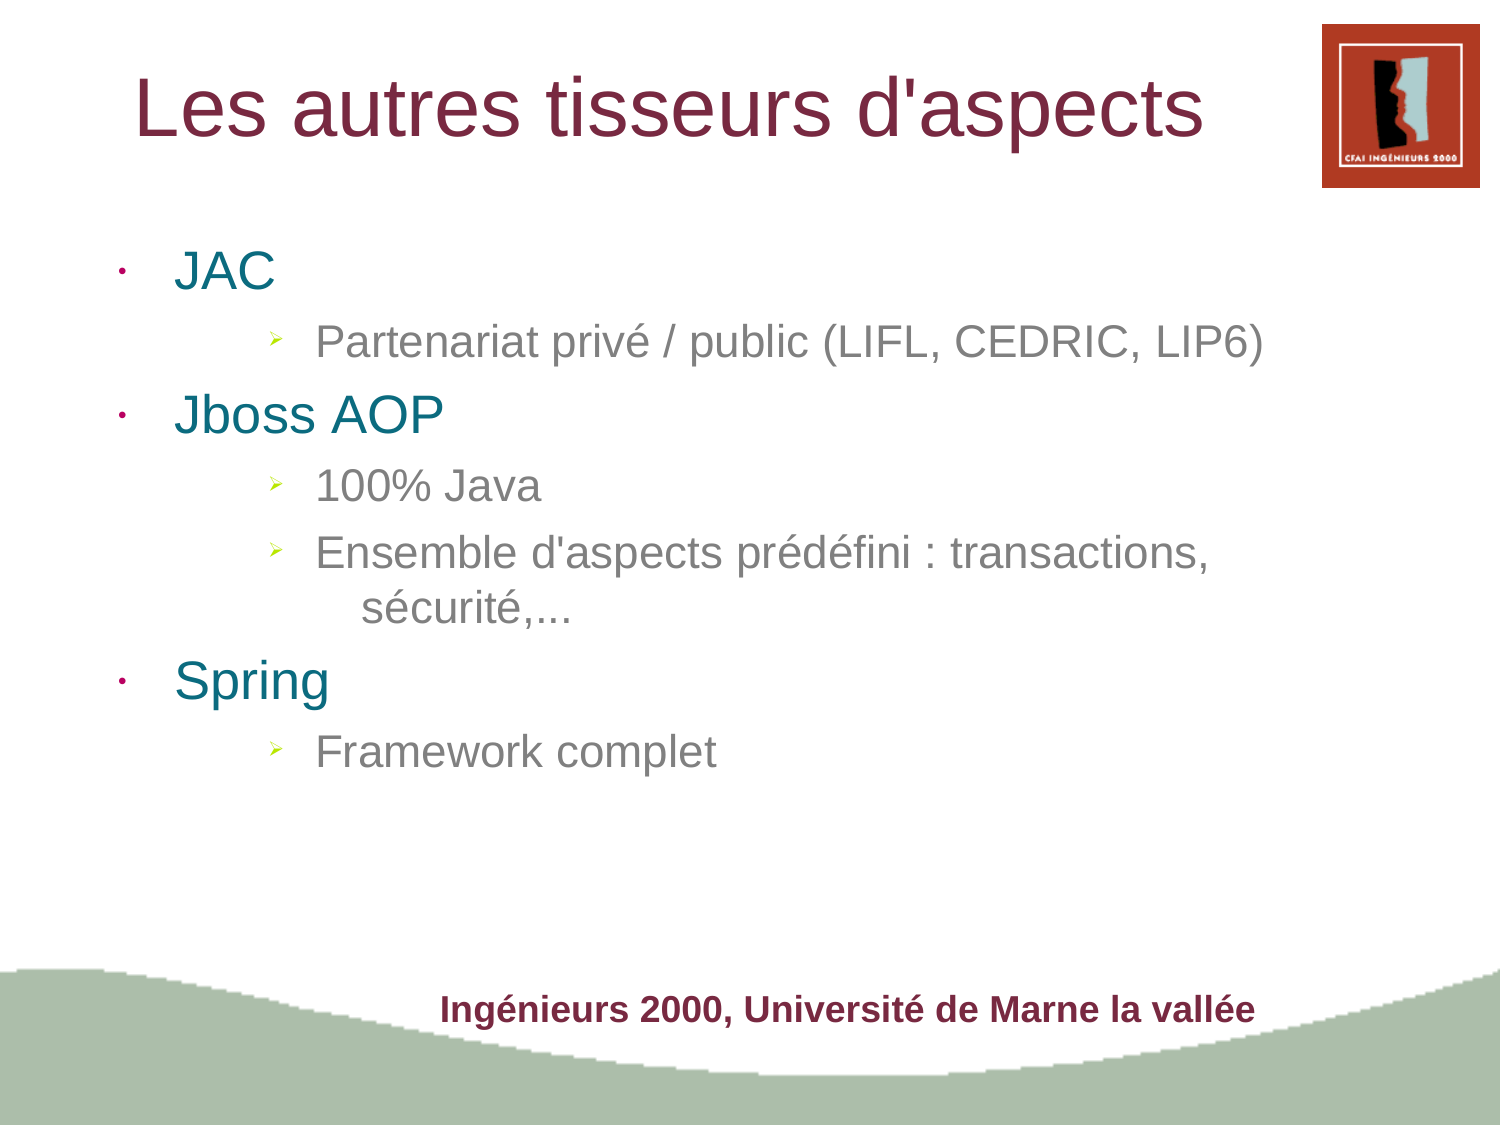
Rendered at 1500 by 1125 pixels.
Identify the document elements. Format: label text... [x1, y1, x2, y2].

picture [0, 887, 1500, 1125]
list JAC Partenariat privé / public (LIFL, CEDRIC, LIP6) Jboss AOP 100% Java Ensemble d'aspects prédéfini : transactions, sécurité,... Spring Framework complet [118, 236, 1400, 945]
title Les autres tisseurs d'aspects [29, 18, 1311, 207]
picture [1322, 24, 1480, 188]
